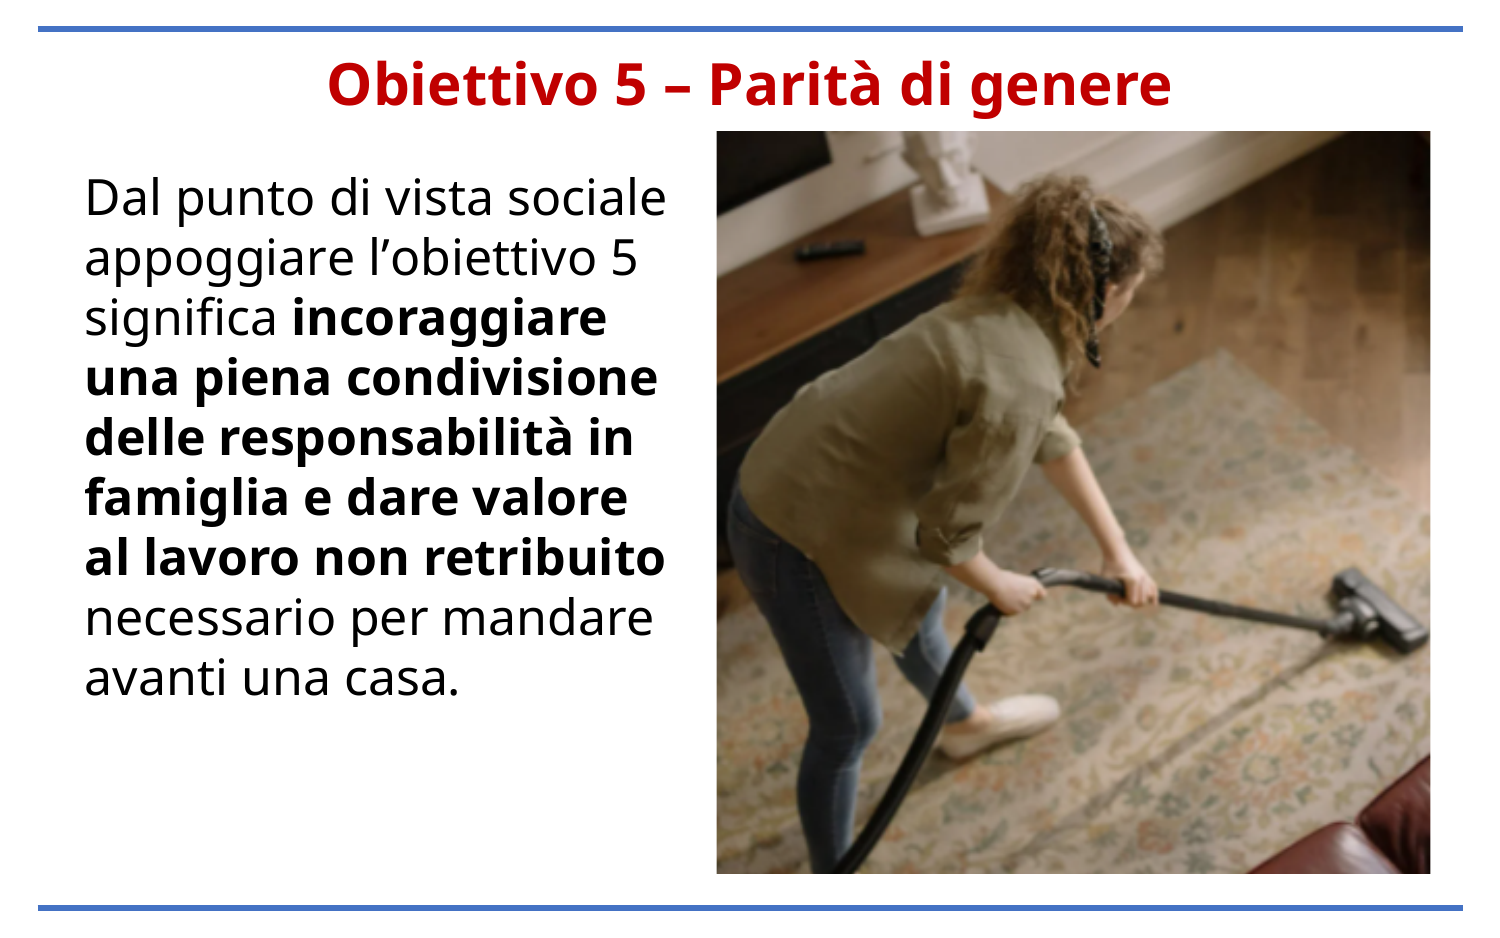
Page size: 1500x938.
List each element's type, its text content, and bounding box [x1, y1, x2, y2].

picture [716, 131, 1431, 874]
title Obiettivo 5 – Parità di genere [0, 47, 1500, 104]
text_box Dal punto di vista sociale appoggiare l’obiettivo 5 significa incoraggiare una piena condivisione delle responsabilità in famiglia e dare valore al lavoro non retribuito necessario per mandare avanti una casa. [69, 104, 691, 840]
